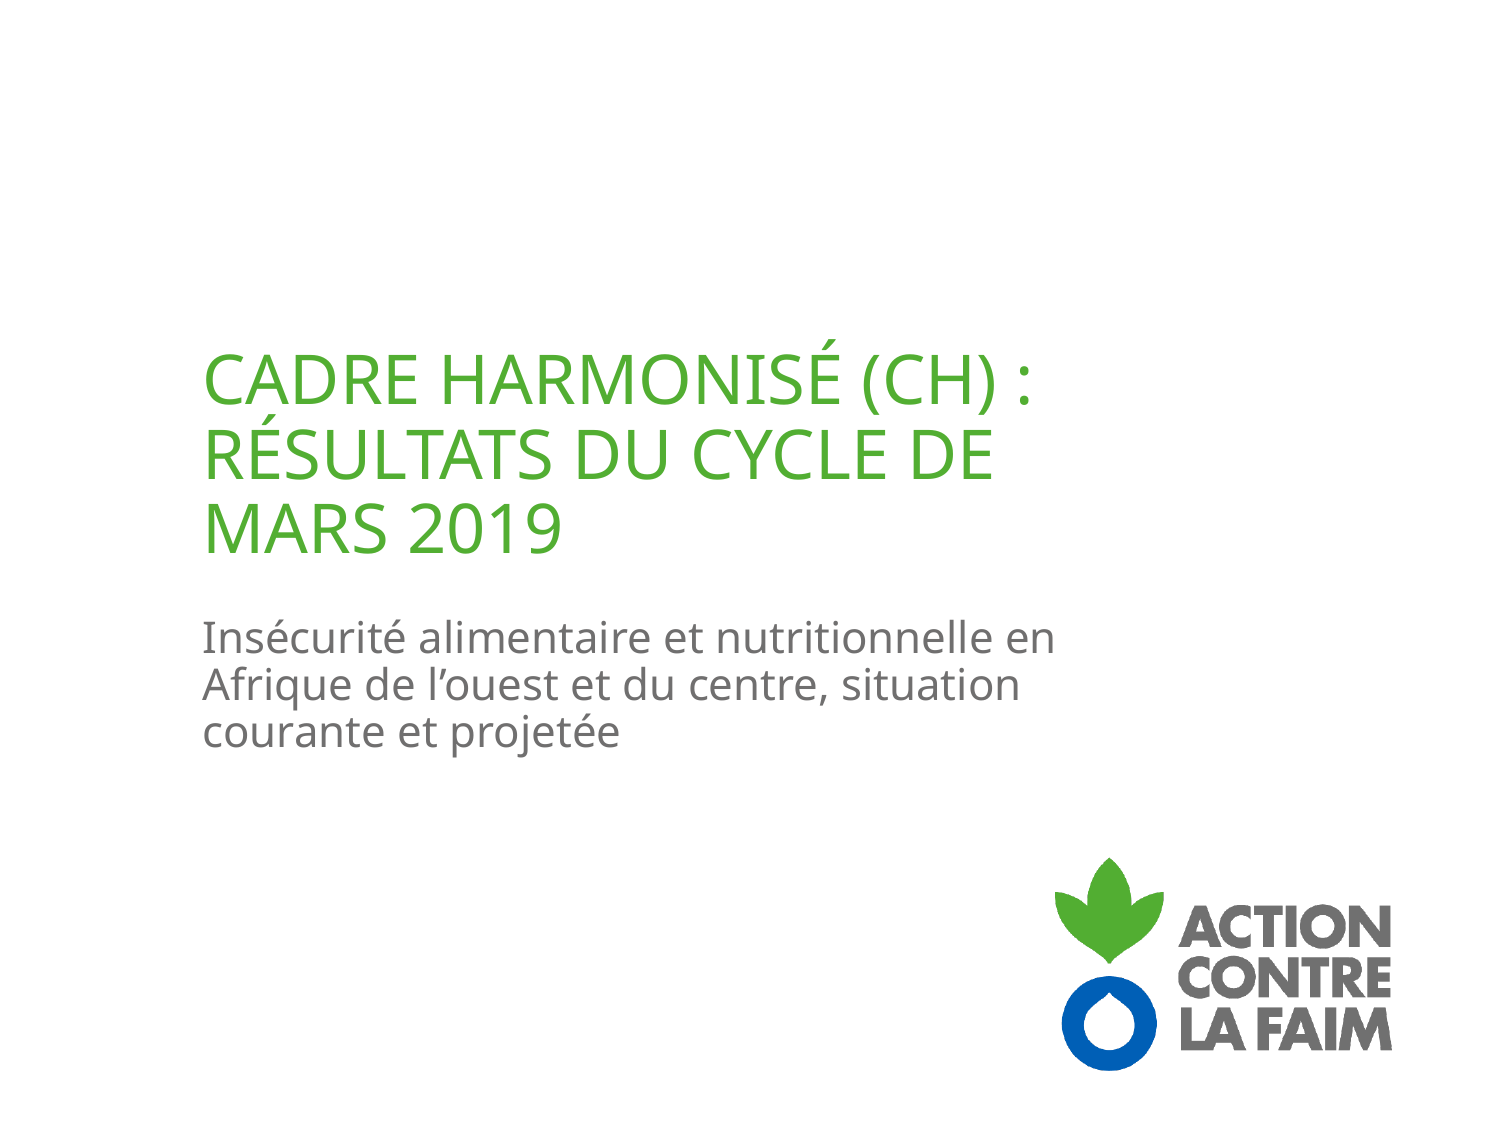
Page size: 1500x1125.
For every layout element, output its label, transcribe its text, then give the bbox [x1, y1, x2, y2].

title Cadre harmonisé (CH) : résultats du cycle de Mars 2019 [187, 184, 1185, 576]
list Insécurité alimentaire et nutritionnelle en Afrique de l’ouest et du centre, situation courante et projetée [187, 608, 1185, 853]
